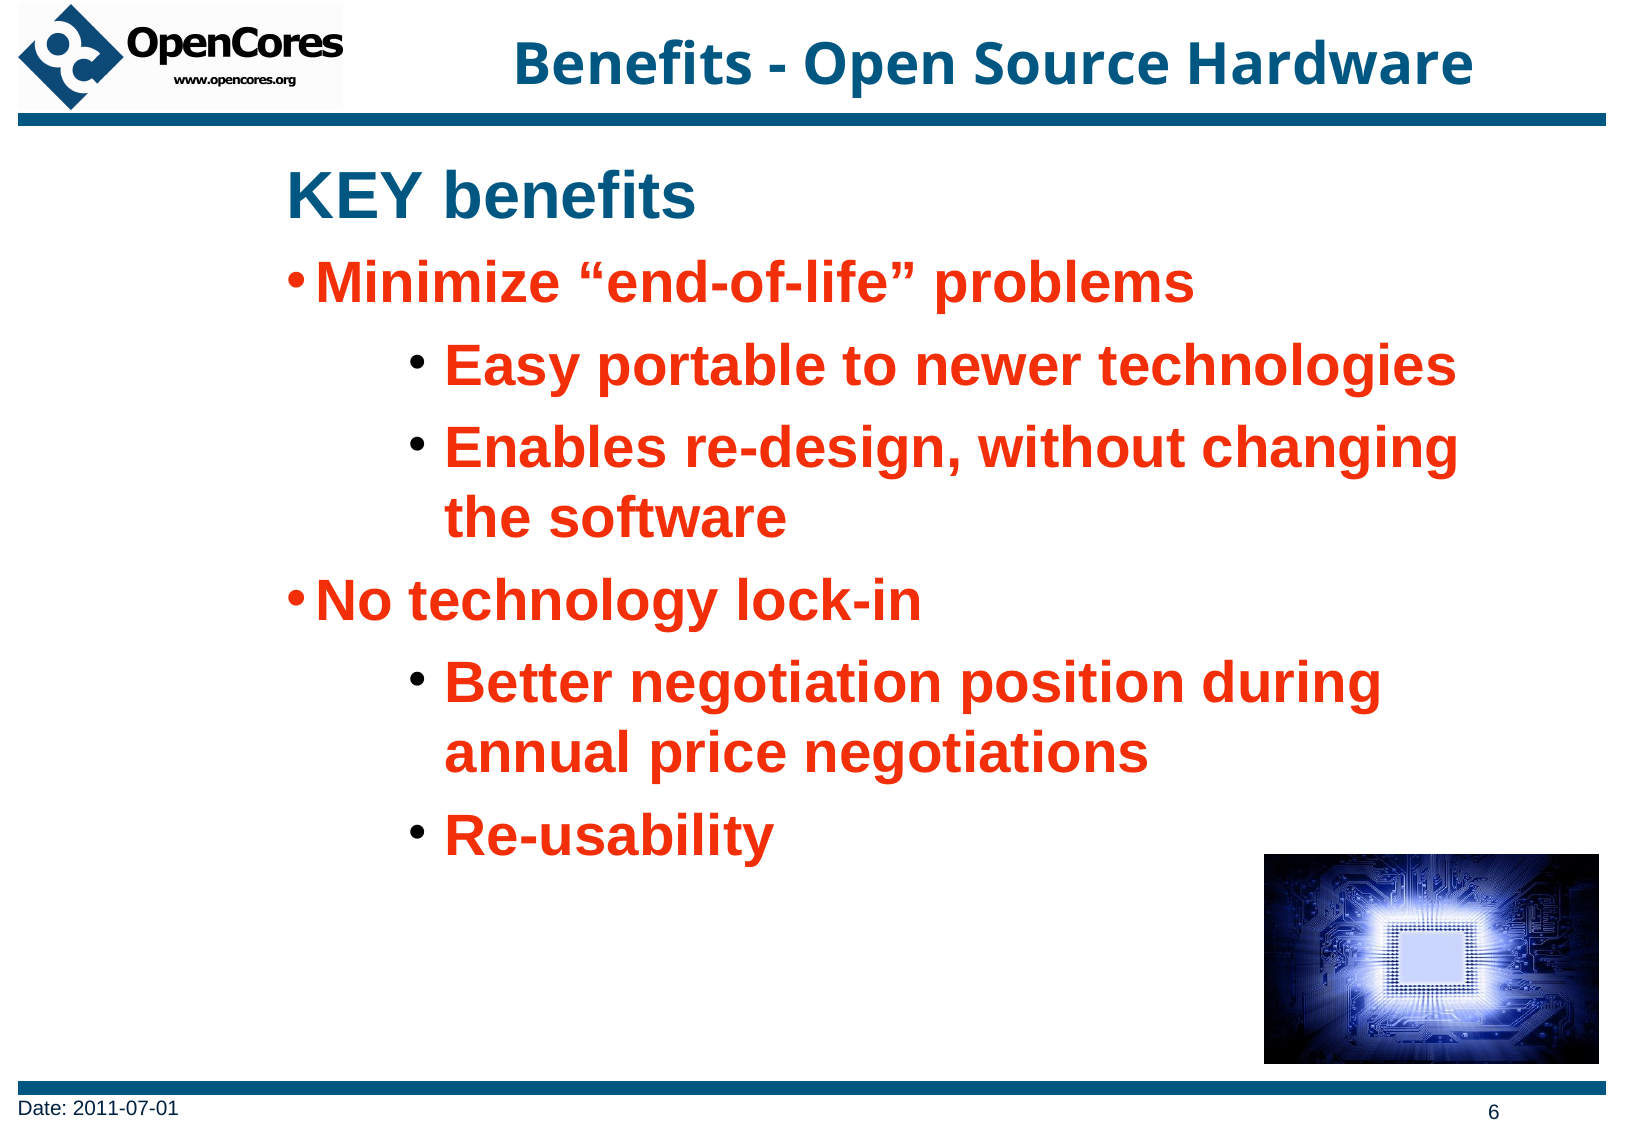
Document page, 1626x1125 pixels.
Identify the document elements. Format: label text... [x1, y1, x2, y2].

picture [18, 4, 343, 110]
picture [1264, 854, 1599, 1064]
text_box KEY benefits Minimize “end-of-life” problems Easy portable to newer technologies Enables re-design, without changing the software No technology lock-in Better negotiation position during annual price negotiations Re-usability [242, 144, 1537, 875]
text_box Benefits - Open Source Hardware [362, 18, 1626, 100]
